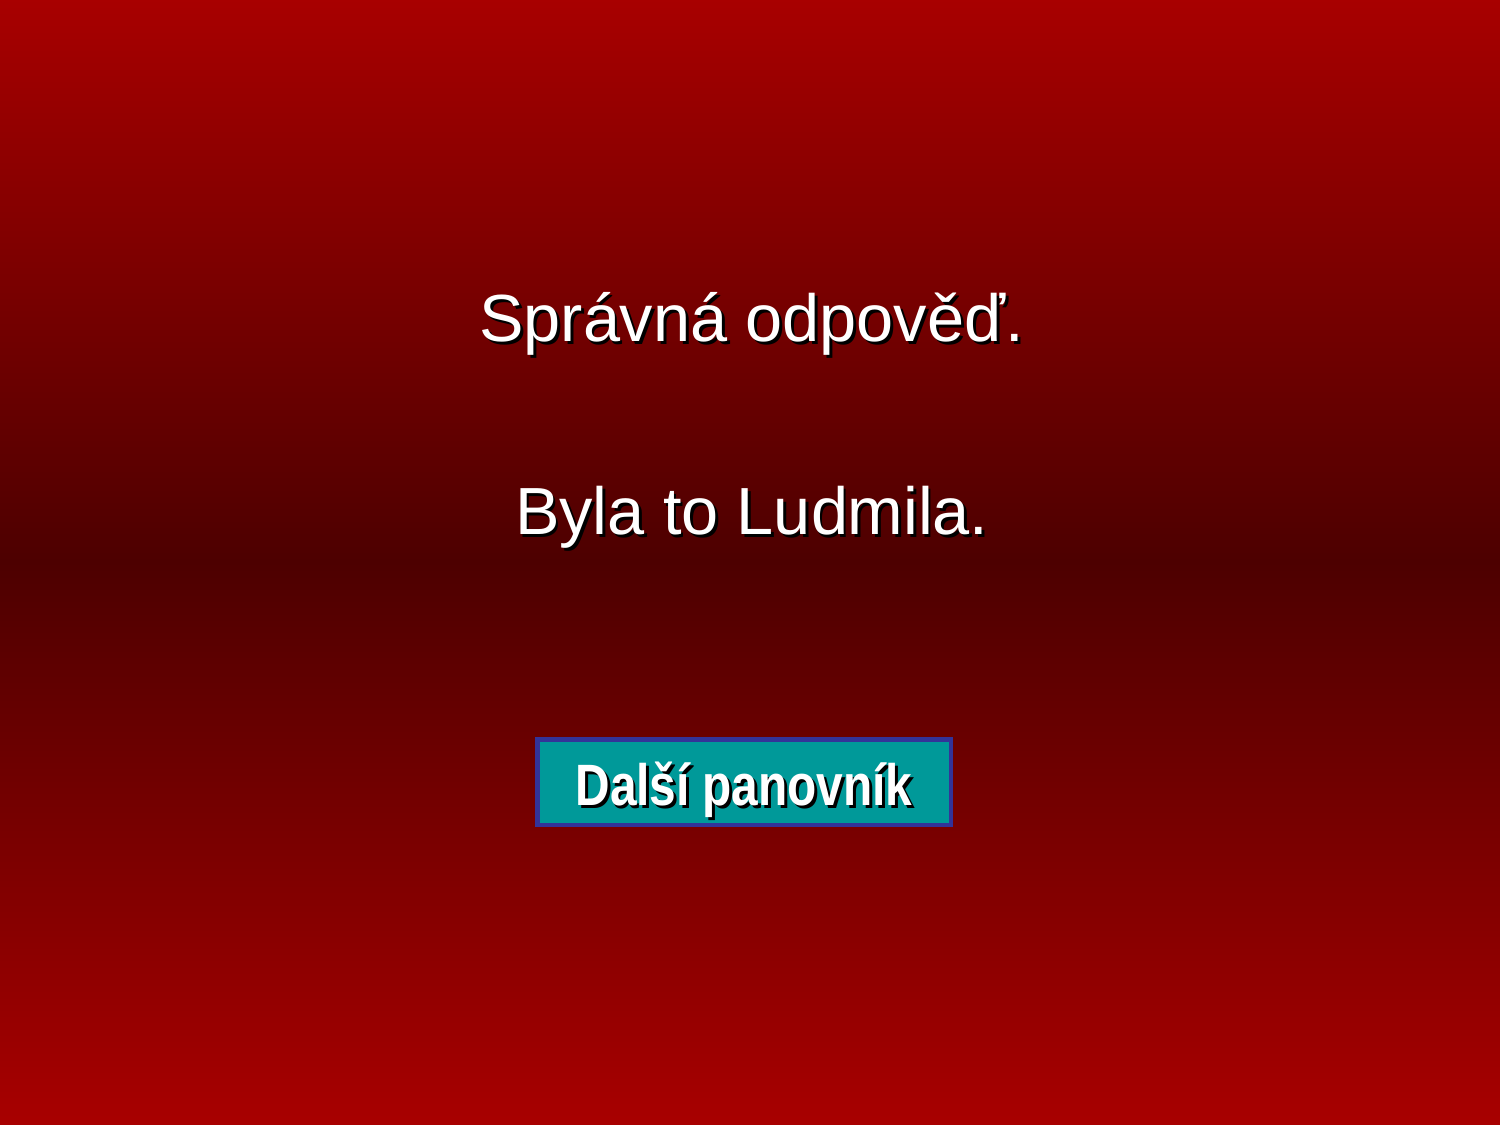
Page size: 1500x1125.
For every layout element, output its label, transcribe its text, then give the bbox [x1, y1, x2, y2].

text_box Další panovník [537, 739, 951, 826]
list Správná odpověď. Byla to Ludmila. [76, 267, 1427, 1011]
